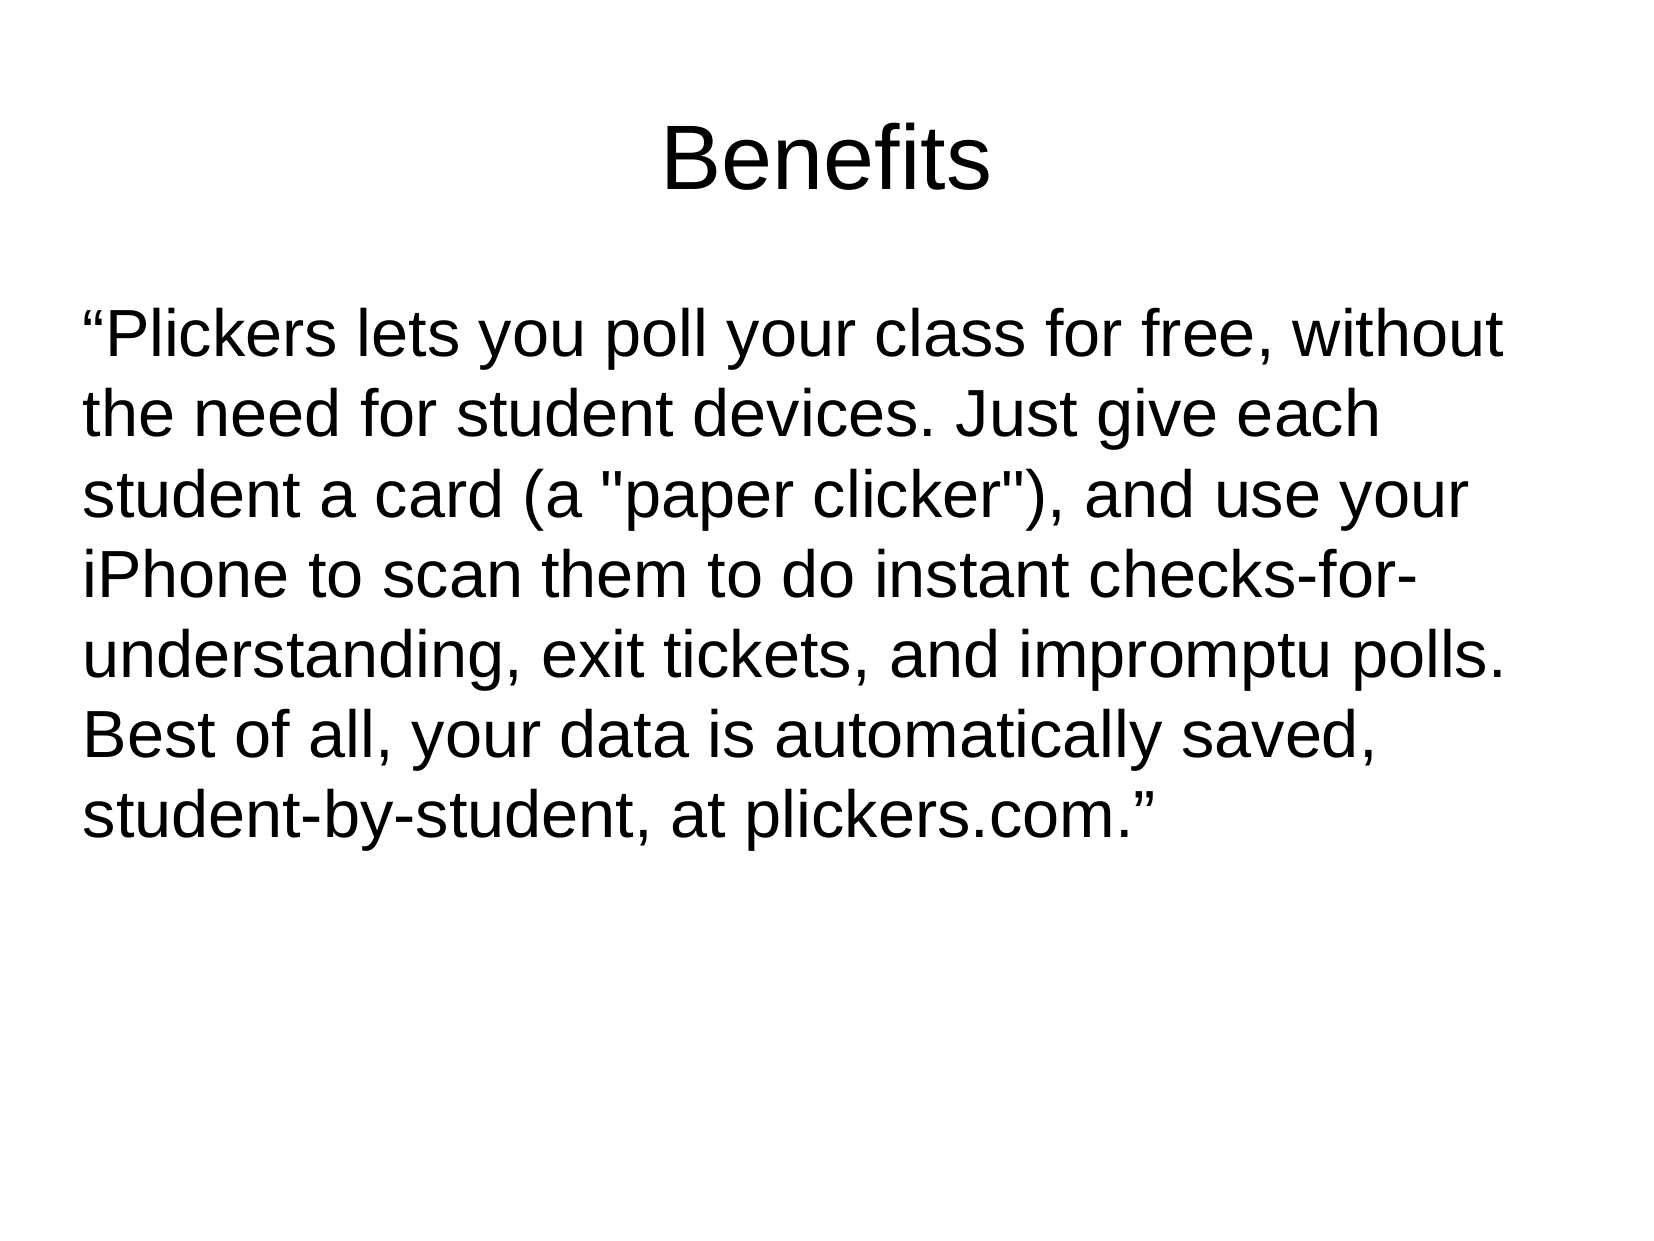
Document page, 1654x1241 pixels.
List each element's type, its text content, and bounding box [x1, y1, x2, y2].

title Benefits [82, 49, 1571, 257]
list “Plickers lets you poll your class for free, without the need for student devices. Just give each student a card (a "paper clicker"), and use your iPhone to scan them to do instant checks-for-understanding, exit tickets, and impromptu polls. Best of all, your data is automatically saved, student-by-student, at plickers.com.” [82, 290, 1571, 1010]
